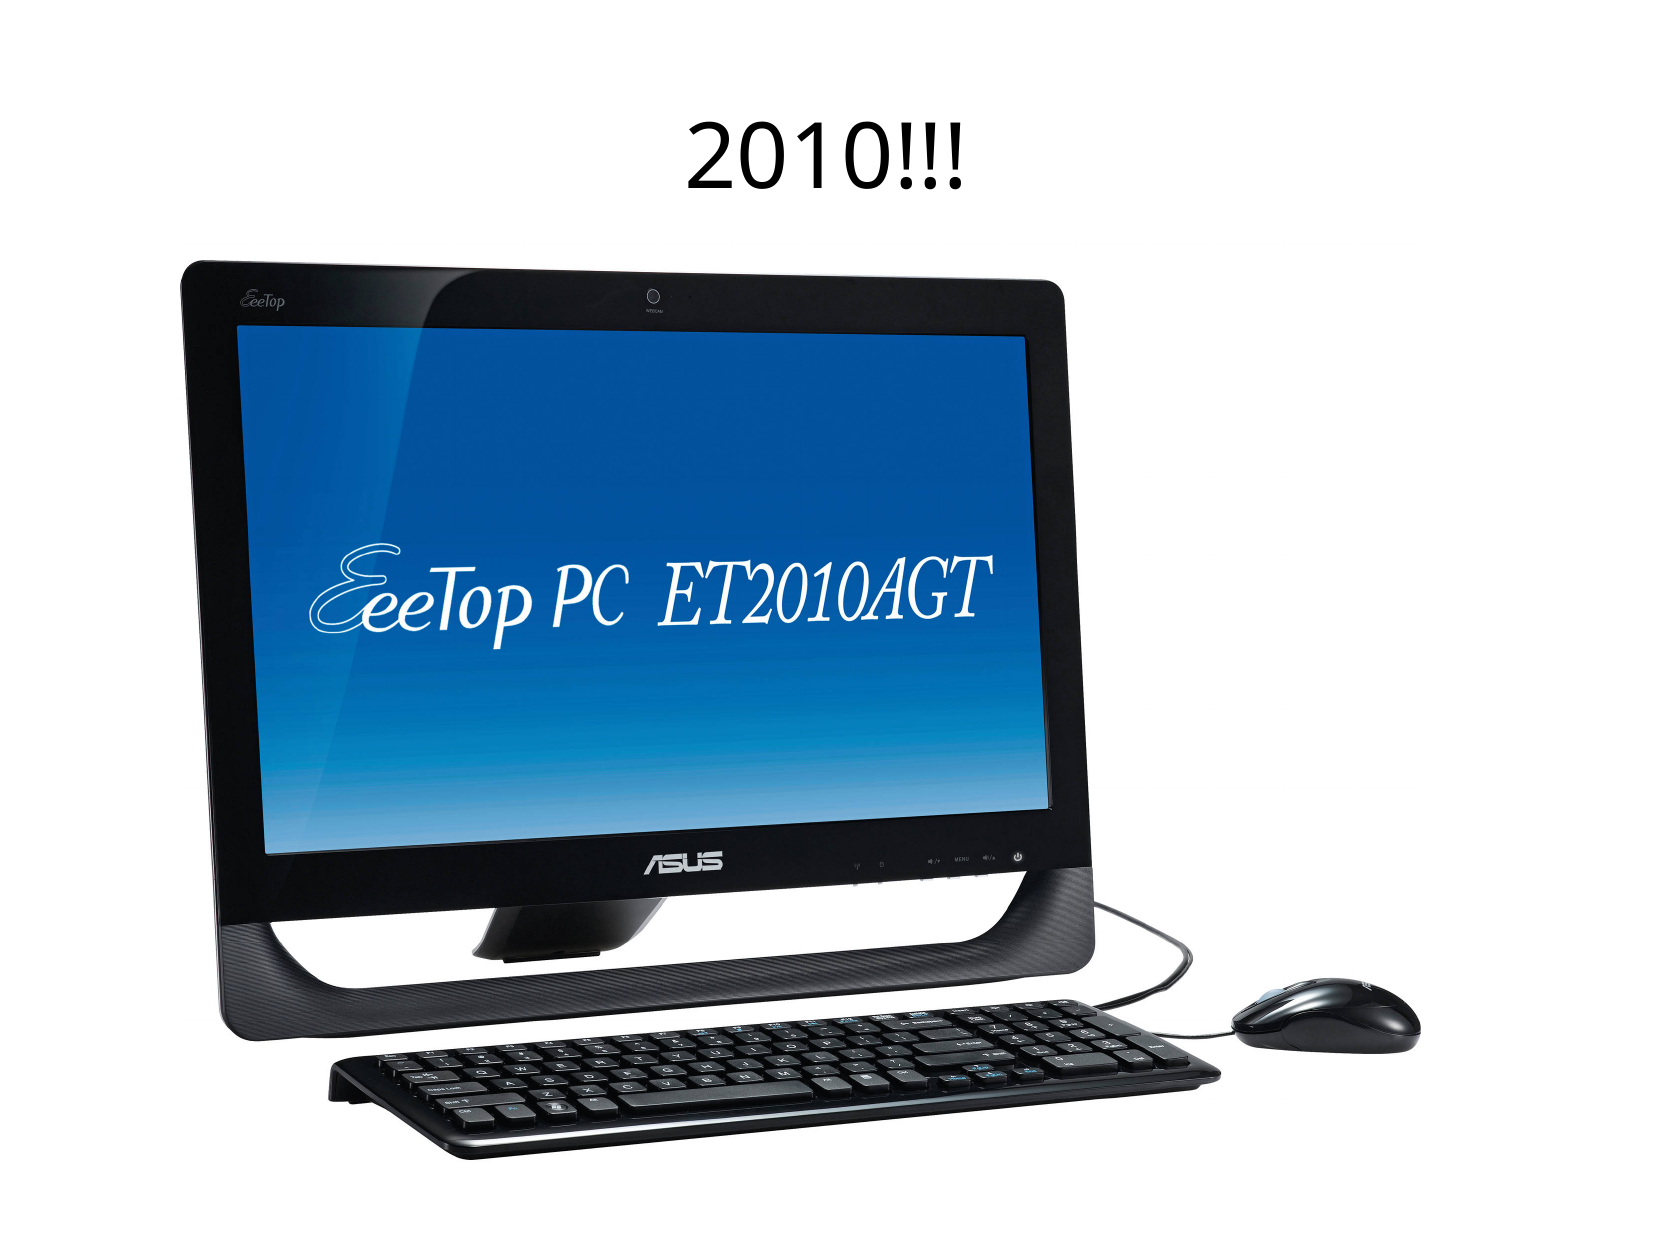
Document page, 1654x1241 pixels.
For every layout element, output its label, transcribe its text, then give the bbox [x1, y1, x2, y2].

picture [180, 257, 1421, 1241]
title 2010!!! [82, 49, 1571, 257]
